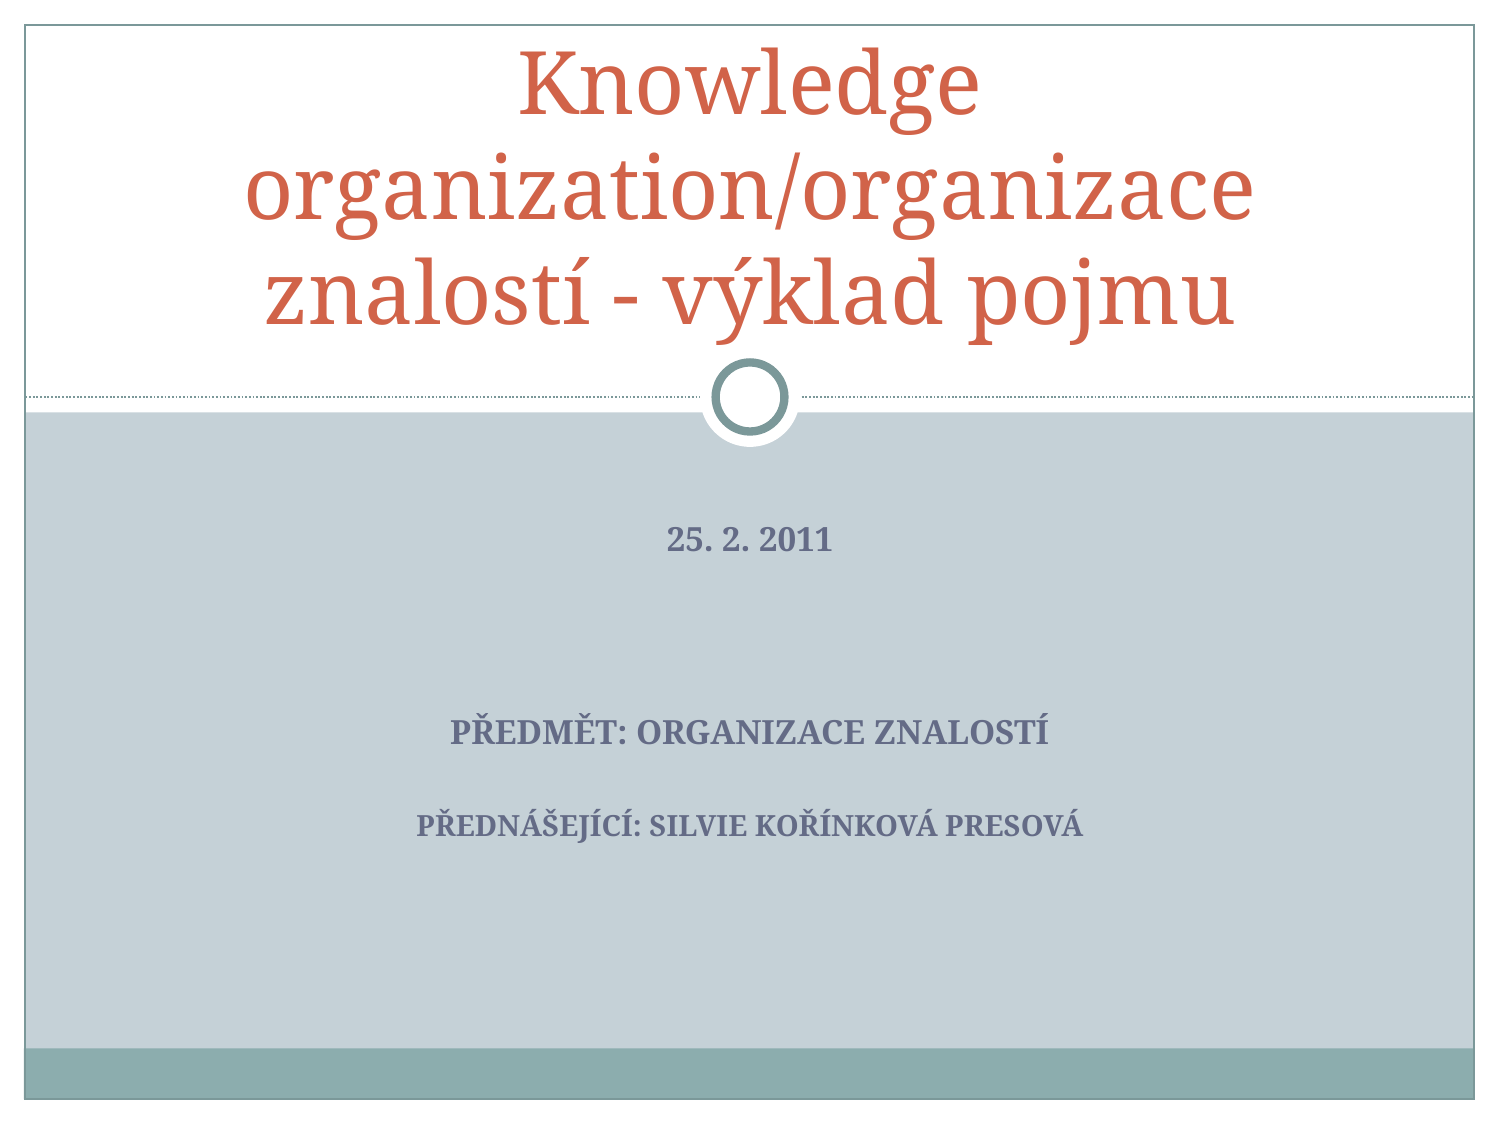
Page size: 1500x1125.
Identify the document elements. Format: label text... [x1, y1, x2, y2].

text_box 25. 2. 2011 PŘEDMĚT: ORGANIZACE ZNALOSTÍ PŘEDNÁŠEJÍCÍ: SILVIE KOŘÍNKOVÁ PRESOVÁ [225, 462, 1276, 1008]
title Knowledge organization/organizace znalostí - výklad pojmu [112, 19, 1388, 350]
